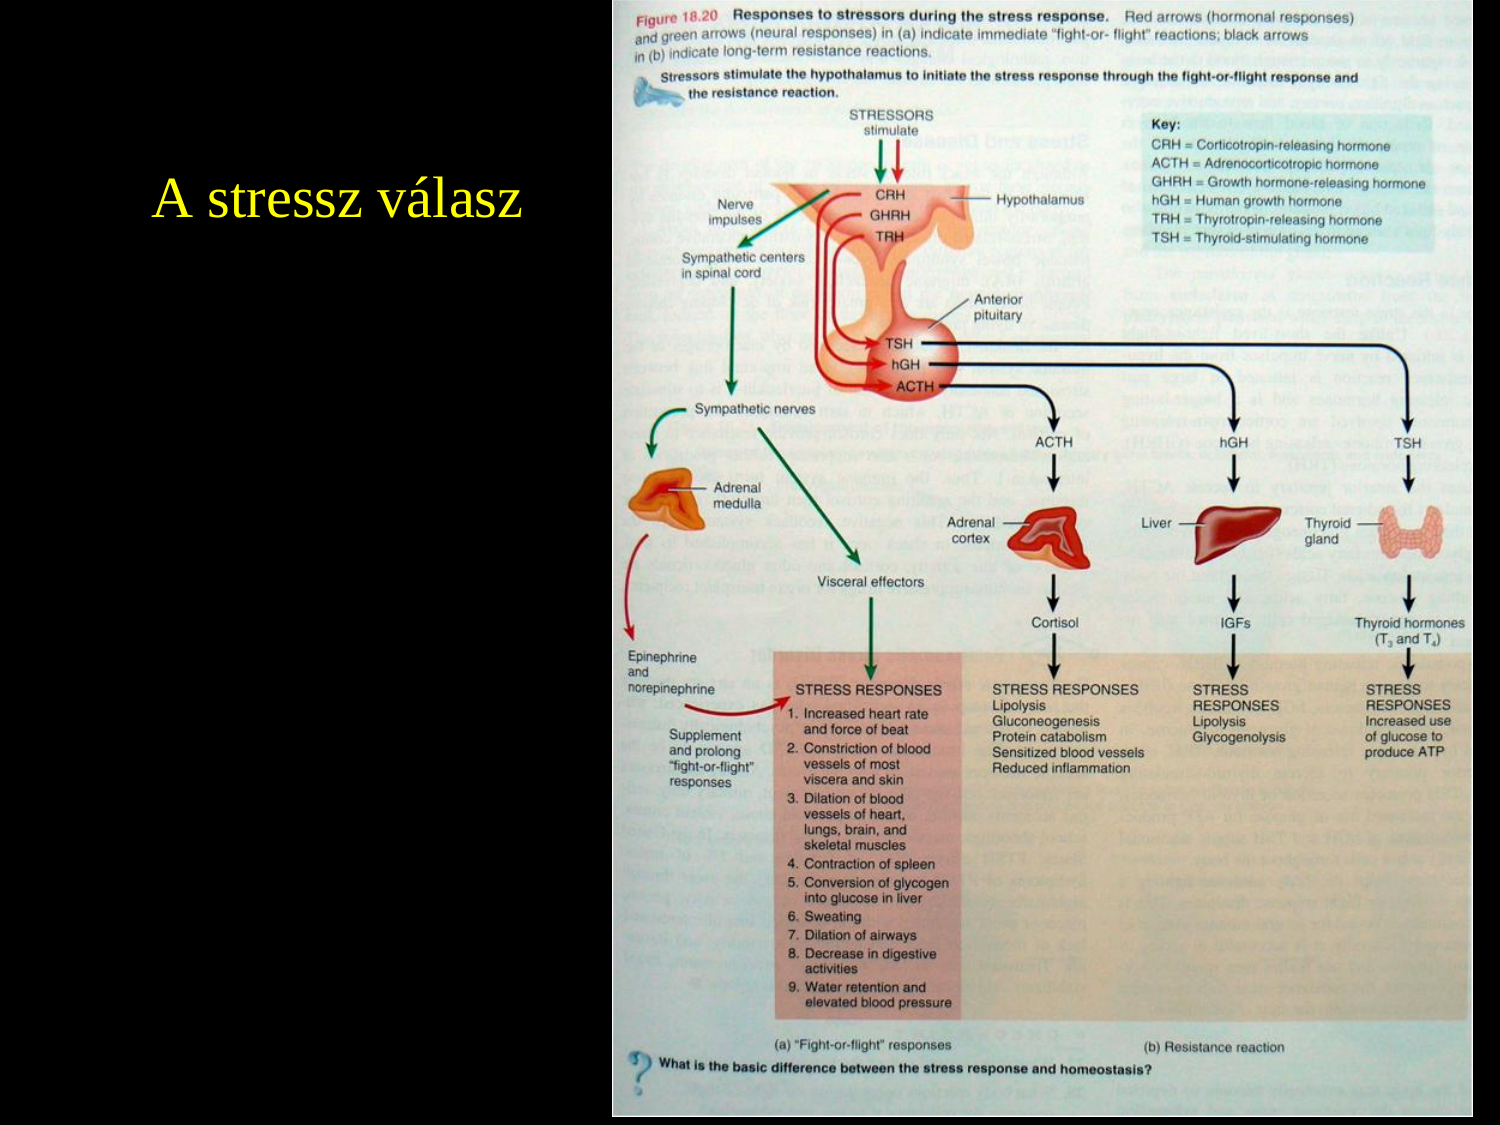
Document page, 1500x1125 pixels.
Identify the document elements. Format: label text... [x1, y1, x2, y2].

picture [612, 0, 1473, 1117]
title A stressz válasz [37, 99, 612, 288]
